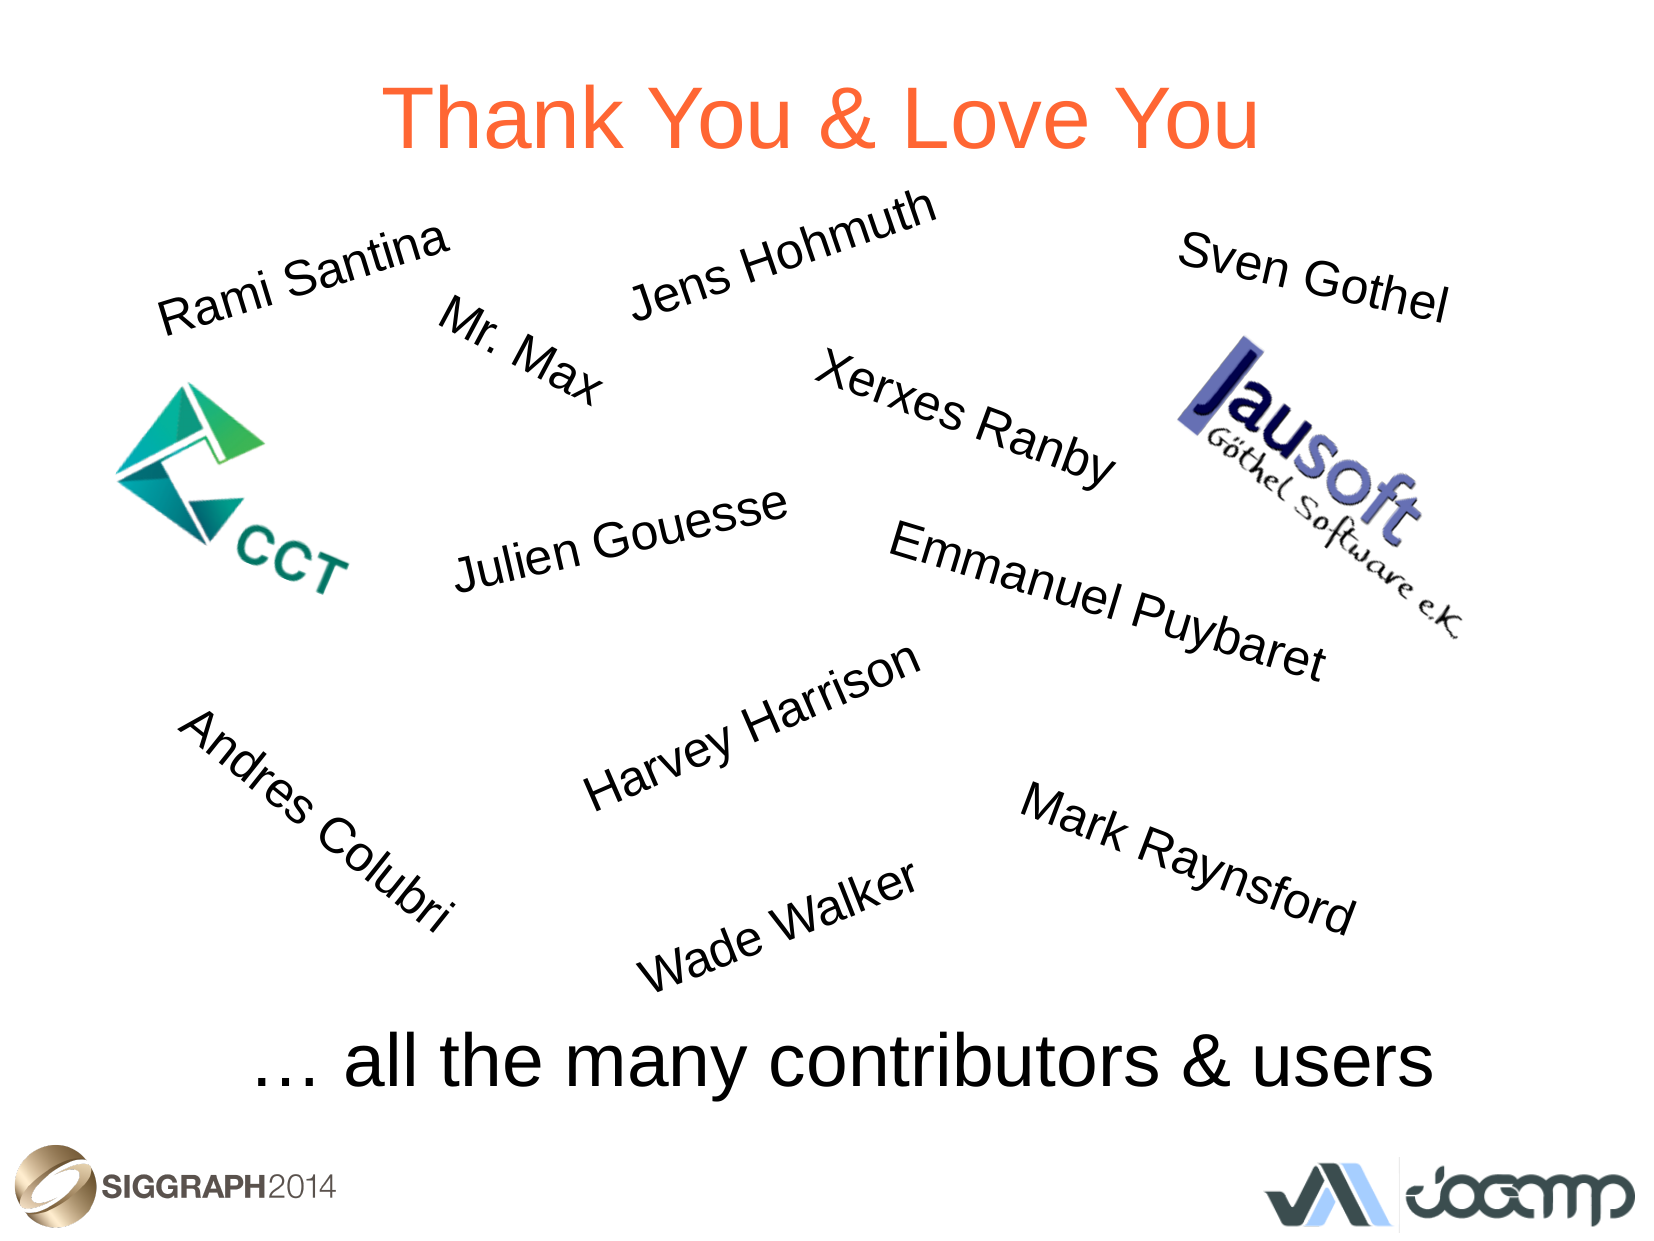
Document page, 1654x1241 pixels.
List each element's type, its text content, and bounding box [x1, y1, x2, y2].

text_box Sven Gothel [1157, 209, 1471, 346]
text_box Mark Raynsford [997, 758, 1381, 961]
text_box Julien Gouesse [429, 460, 811, 616]
picture [7, 1133, 343, 1239]
text_box Rami Santina [135, 195, 472, 360]
text_box Mr. Max [413, 270, 630, 431]
text_box Wade Walker [615, 810, 1004, 1019]
text_box Xerxes Ranby [776, 318, 1141, 511]
text_box … all the many contributors & users [206, 1011, 1452, 1111]
text_box Harvey Harrison [542, 615, 946, 844]
text_box Andres Colubri [154, 679, 481, 961]
picture [1262, 1157, 1635, 1233]
picture [103, 369, 391, 601]
text_box Emmanuel Puybaret [866, 497, 1351, 706]
title Thank You & Love You [68, 56, 1576, 181]
text_box Jens Hohmuth [603, 163, 961, 346]
picture [1170, 330, 1531, 653]
